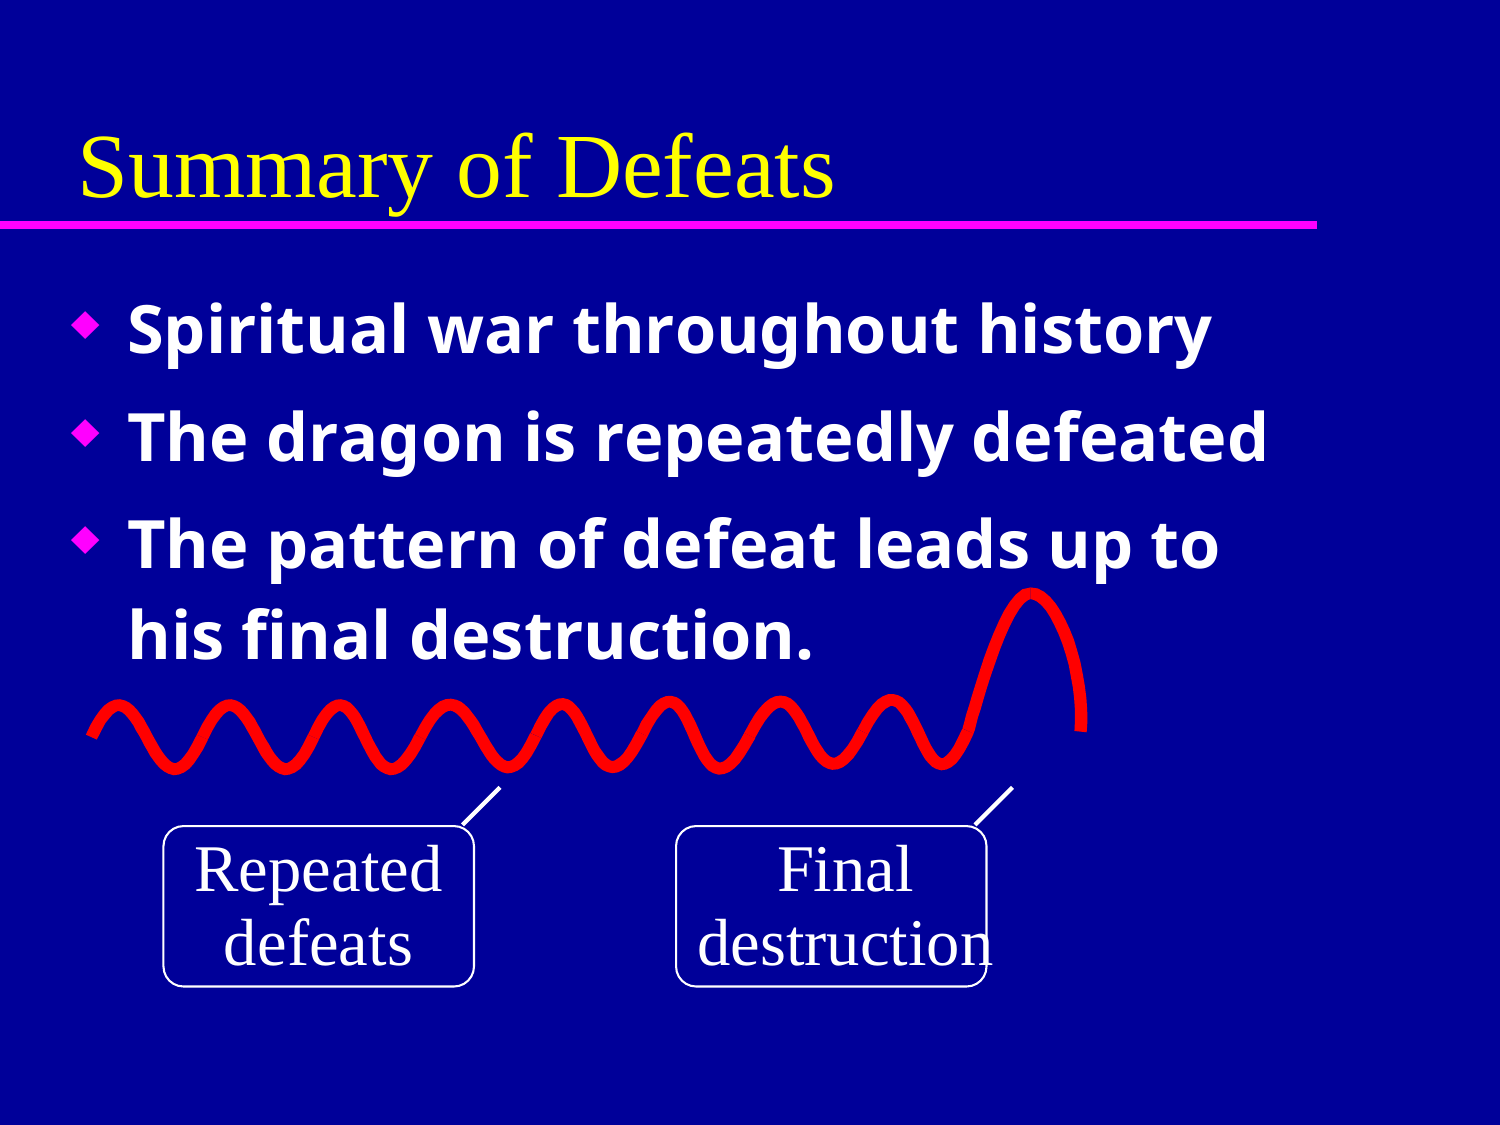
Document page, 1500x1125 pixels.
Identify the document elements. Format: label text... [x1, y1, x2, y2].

title Summary of Defeats [62, 43, 1338, 225]
text_box [85, 587, 1088, 776]
list Spiritual war throughout history The dragon is repeatedly defeated The pattern of defeat leads up to his final destruction. [55, 275, 1461, 951]
text_box Final destruction [676, 826, 987, 987]
text_box Repeated defeats [163, 826, 474, 987]
